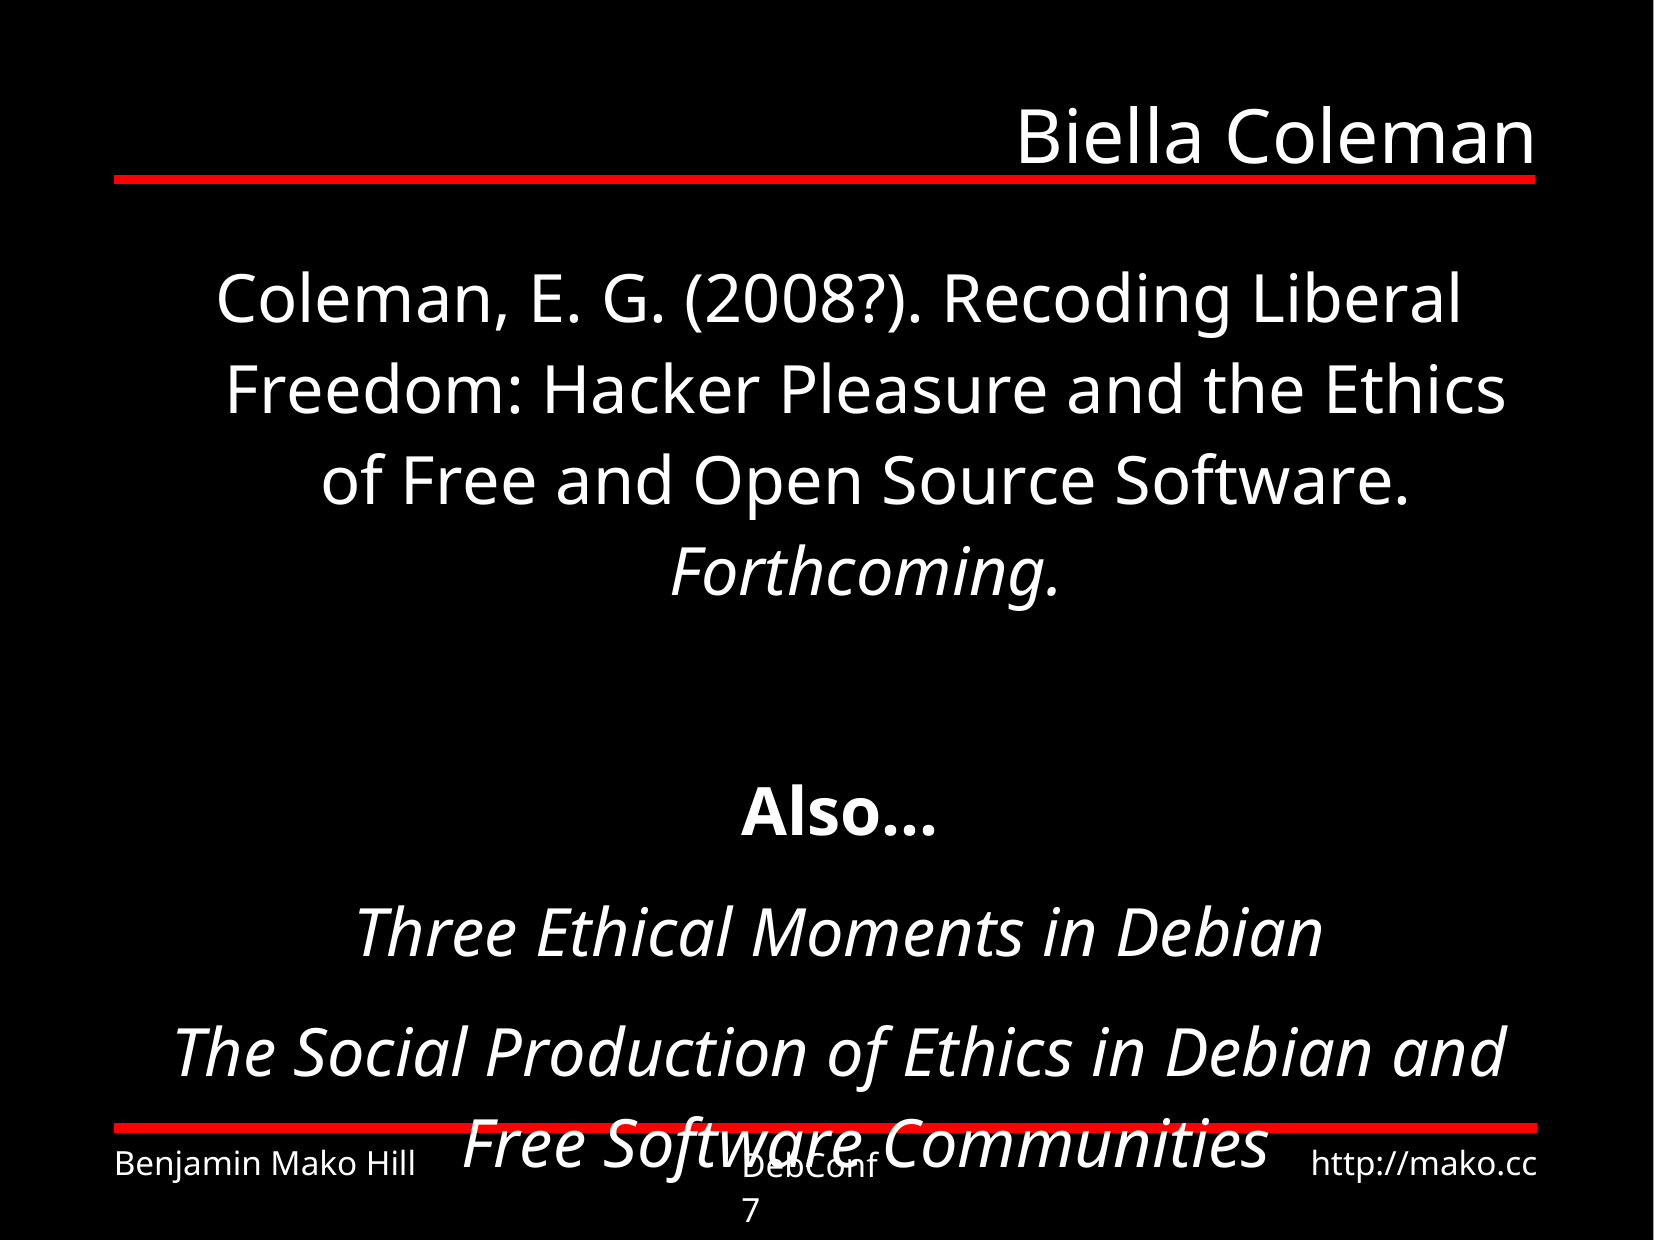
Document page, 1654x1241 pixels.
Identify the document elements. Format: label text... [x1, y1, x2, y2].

title Biella Coleman [125, 70, 1538, 198]
list Coleman, E. G. (2008?). Recoding Liberal Freedom: Hacker Pleasure and the Ethics of Free and Open Source Software. Forthcoming. Also... Three Ethical Moments in Debian The Social Production of Ethics in Debian and Free Software Communities [133, 251, 1530, 1089]
